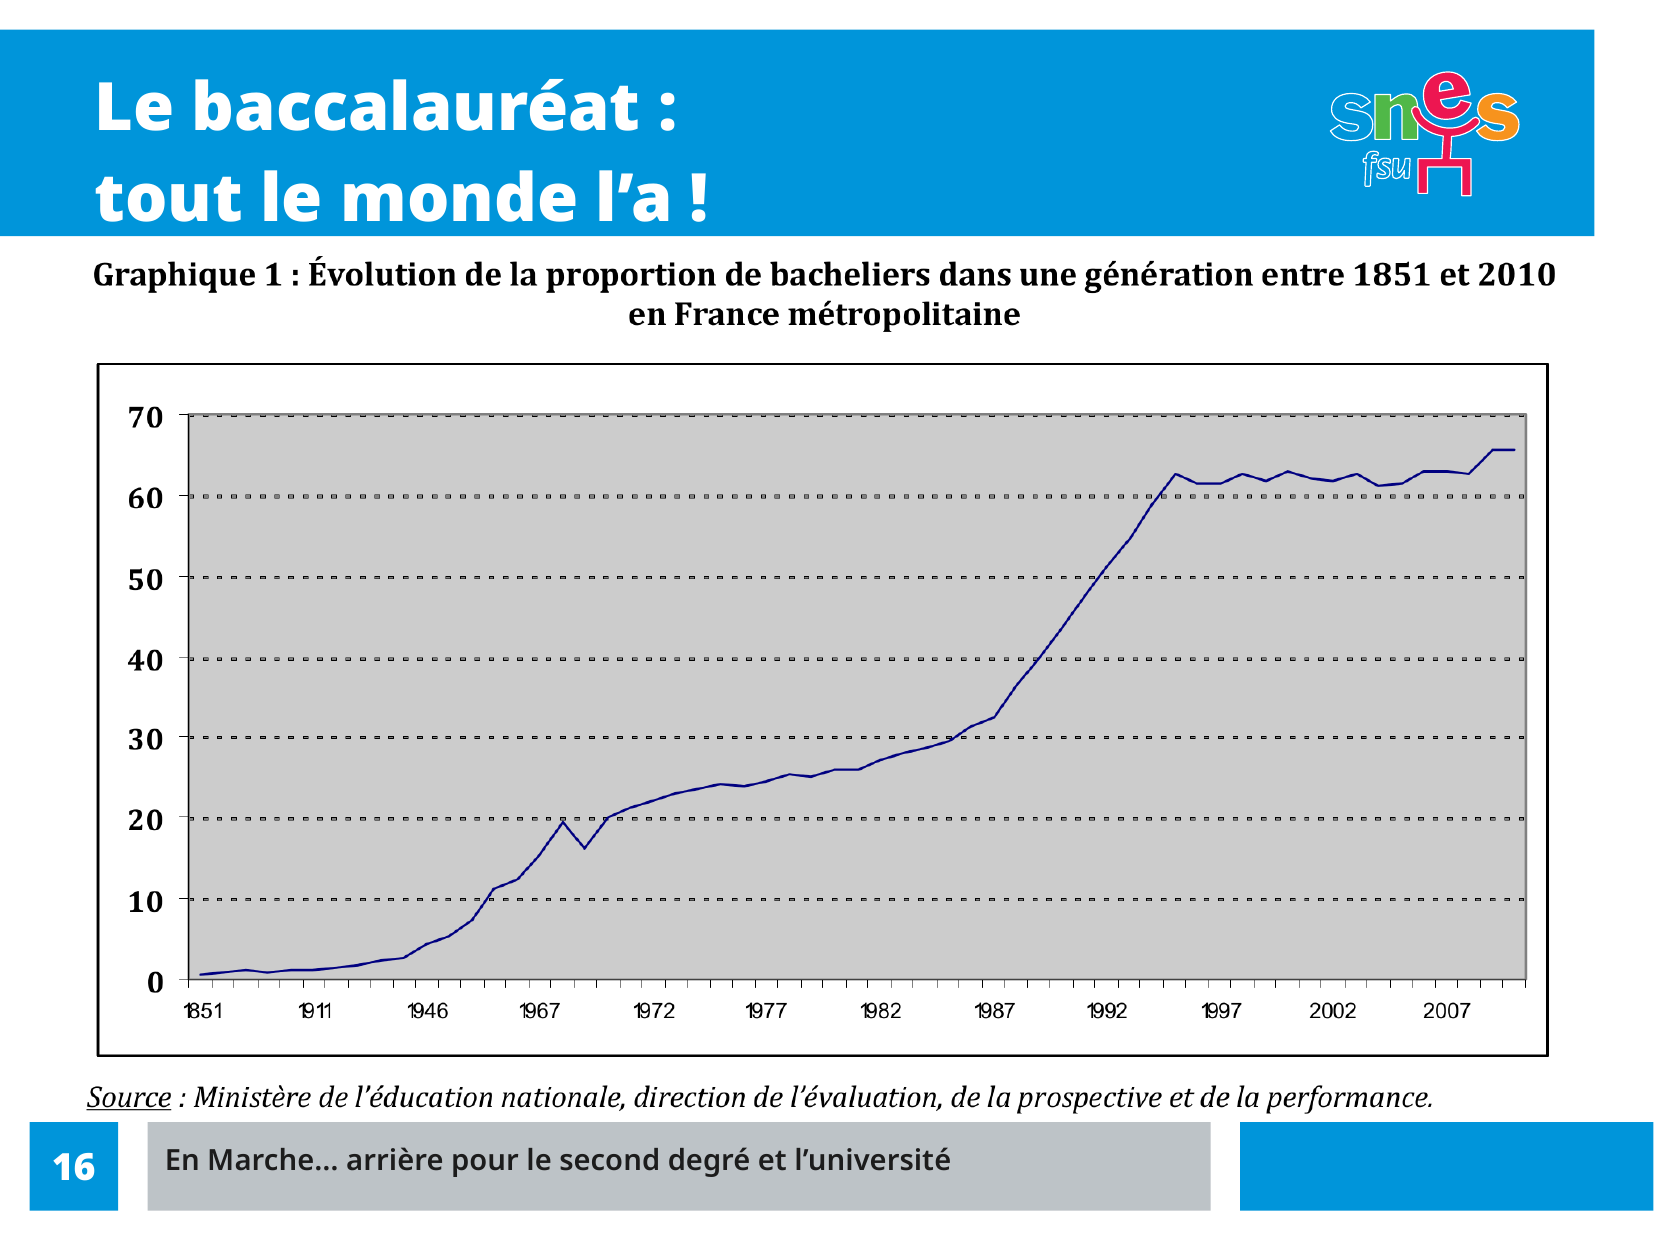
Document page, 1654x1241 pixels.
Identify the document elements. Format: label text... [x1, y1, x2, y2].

picture [0, 247, 1654, 1115]
title Le baccalauréat : tout le monde l’a ! [59, 59, 1595, 207]
list En Marche… arrière pour le second degré et l’université [164, 1139, 1183, 1217]
